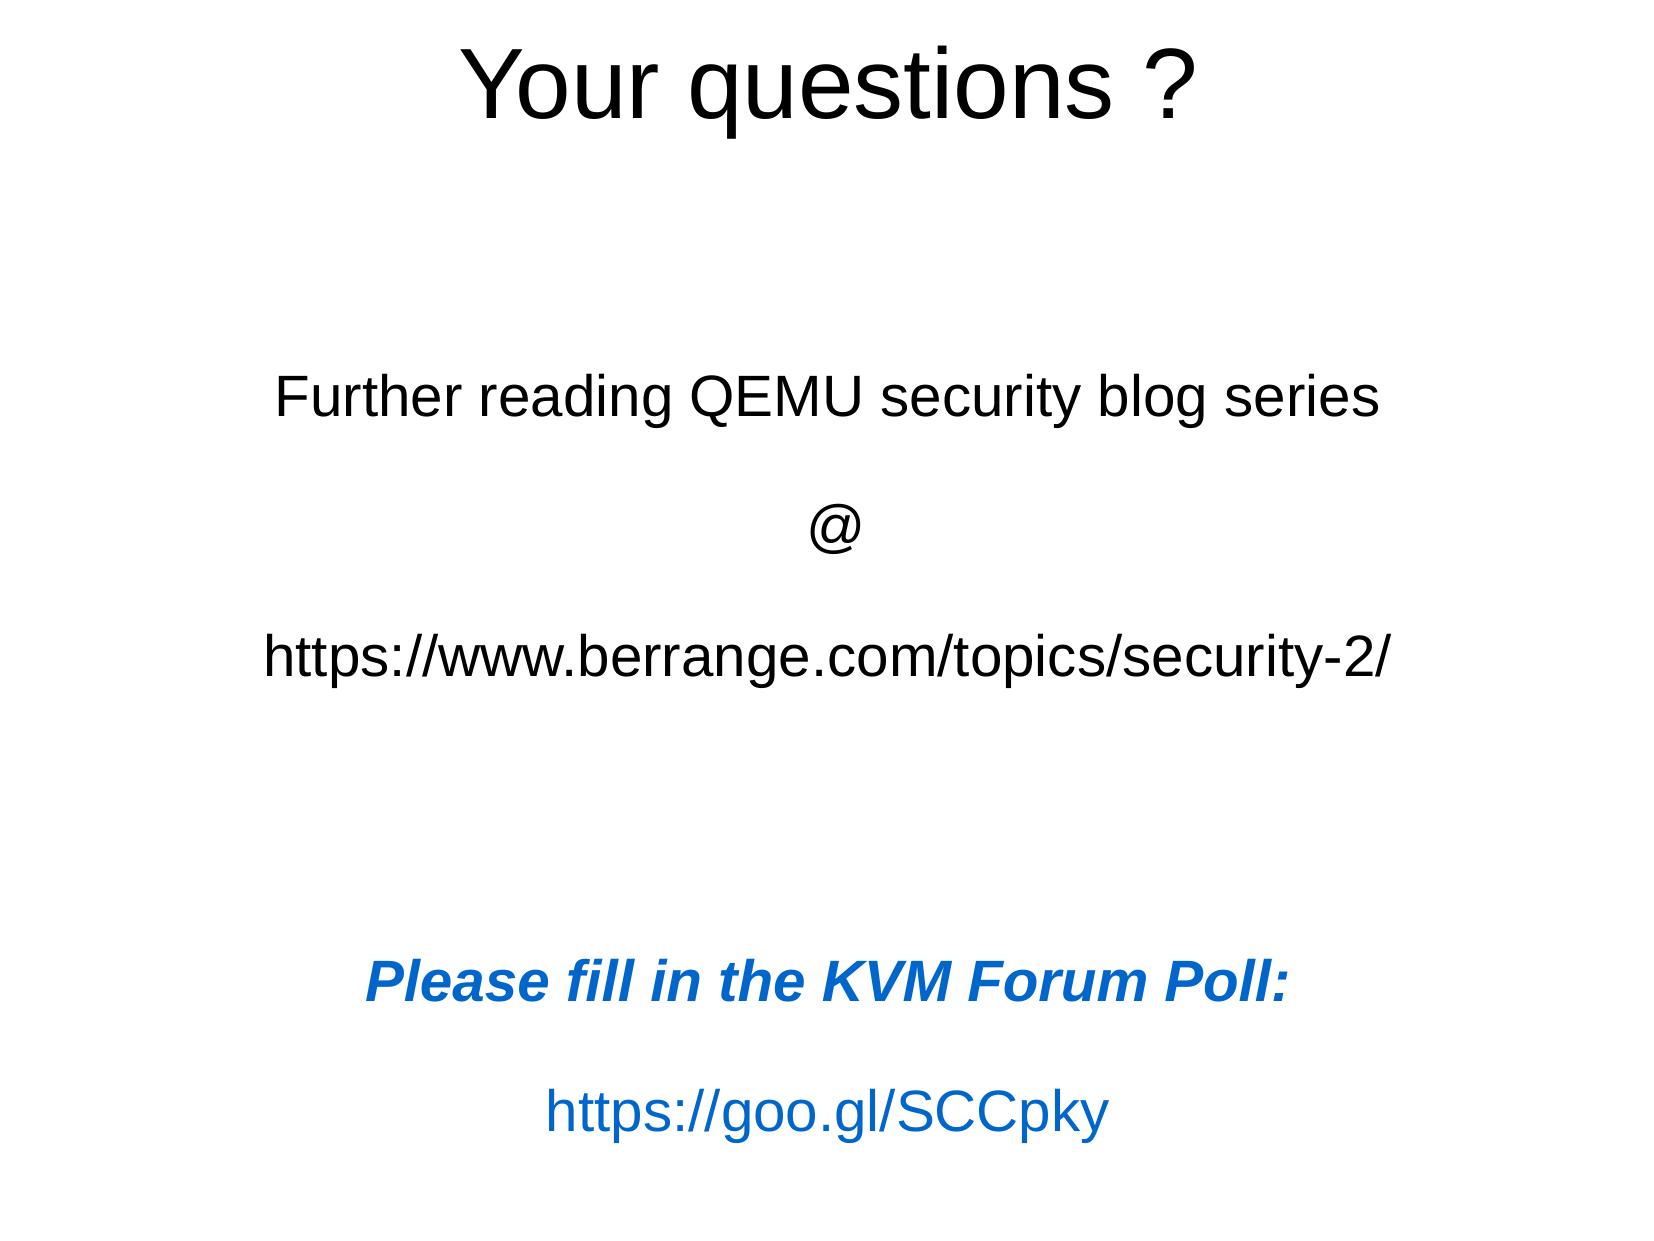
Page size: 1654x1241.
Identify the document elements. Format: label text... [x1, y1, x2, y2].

text_box Your questions ? Further reading QEMU security blog series @ https://www.berrange.com/topics/security-2/ Please fill in the KVM Forum Poll: https://goo.gl/SCCpky [3, 20, 1654, 1151]
